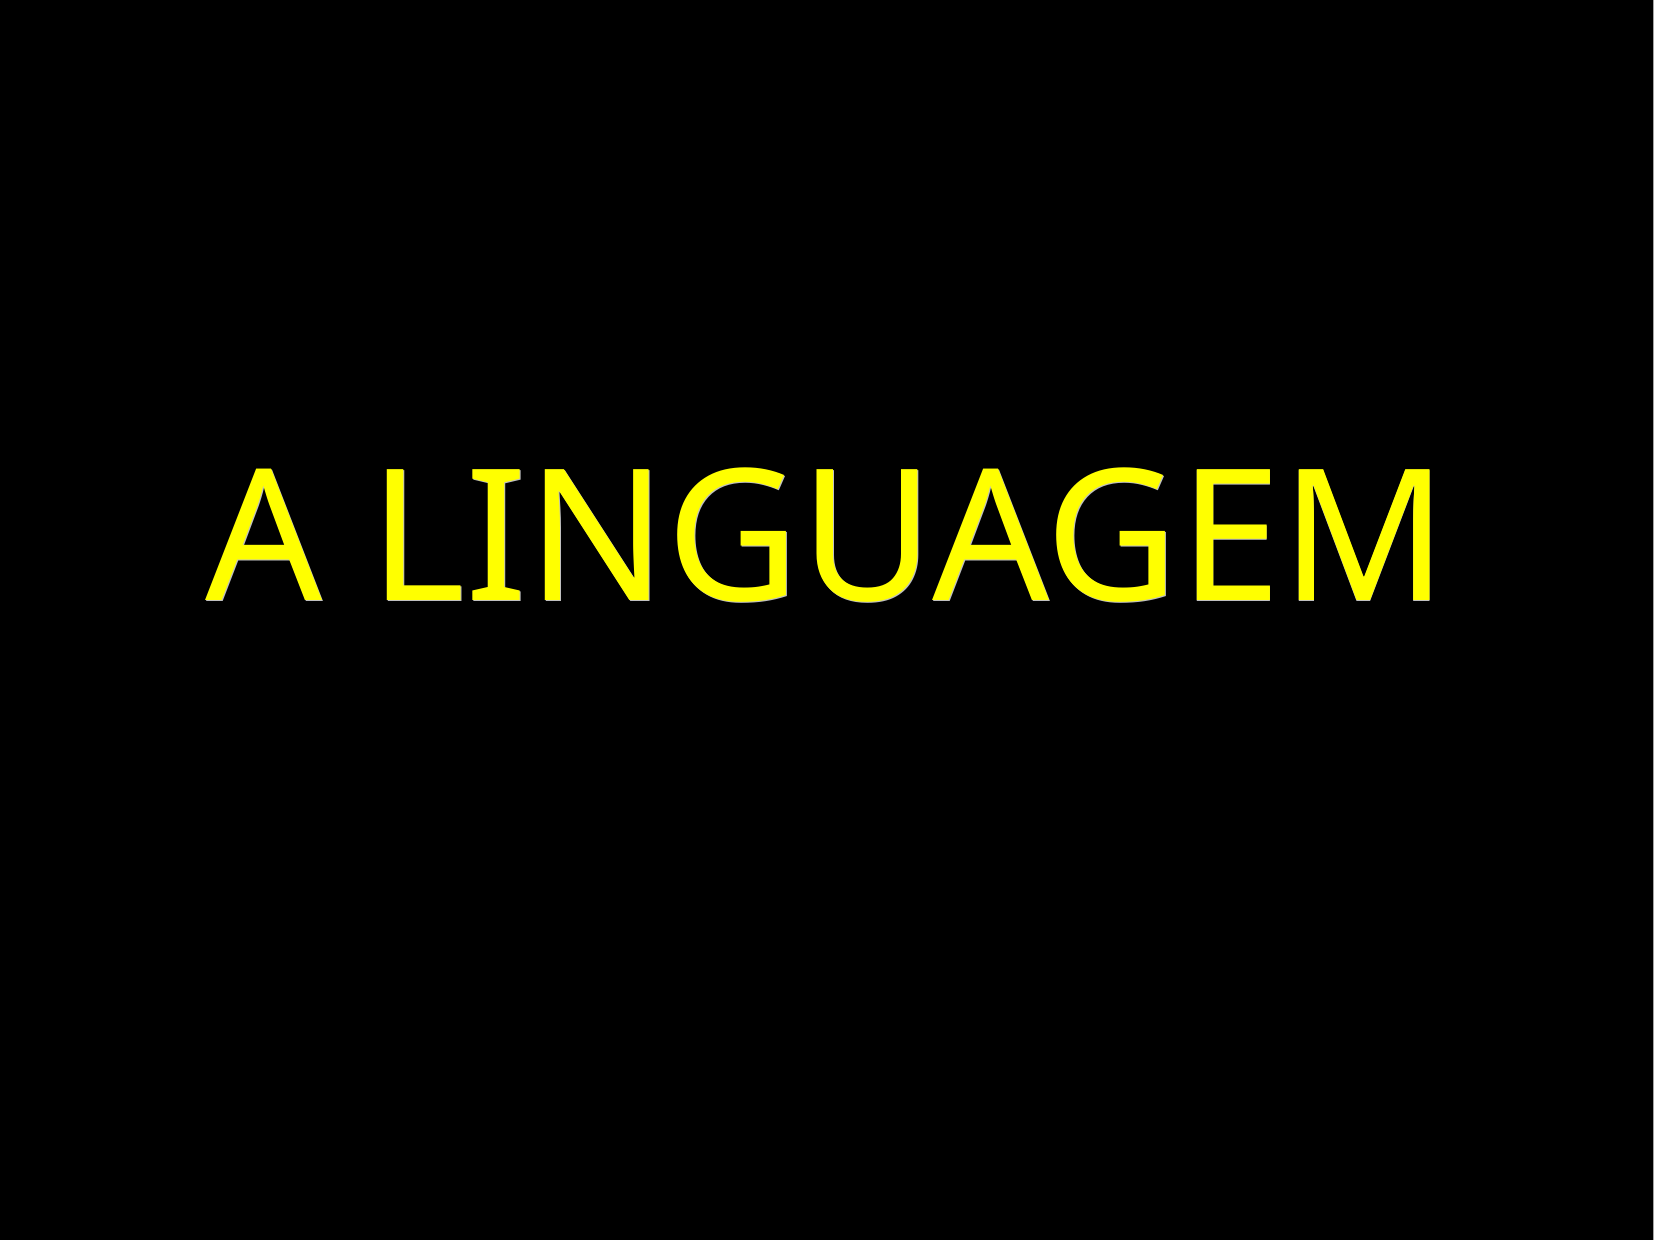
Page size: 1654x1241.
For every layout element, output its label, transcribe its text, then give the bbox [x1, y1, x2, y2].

subtitle A LINGUAGEM [82, 49, 1571, 1010]
